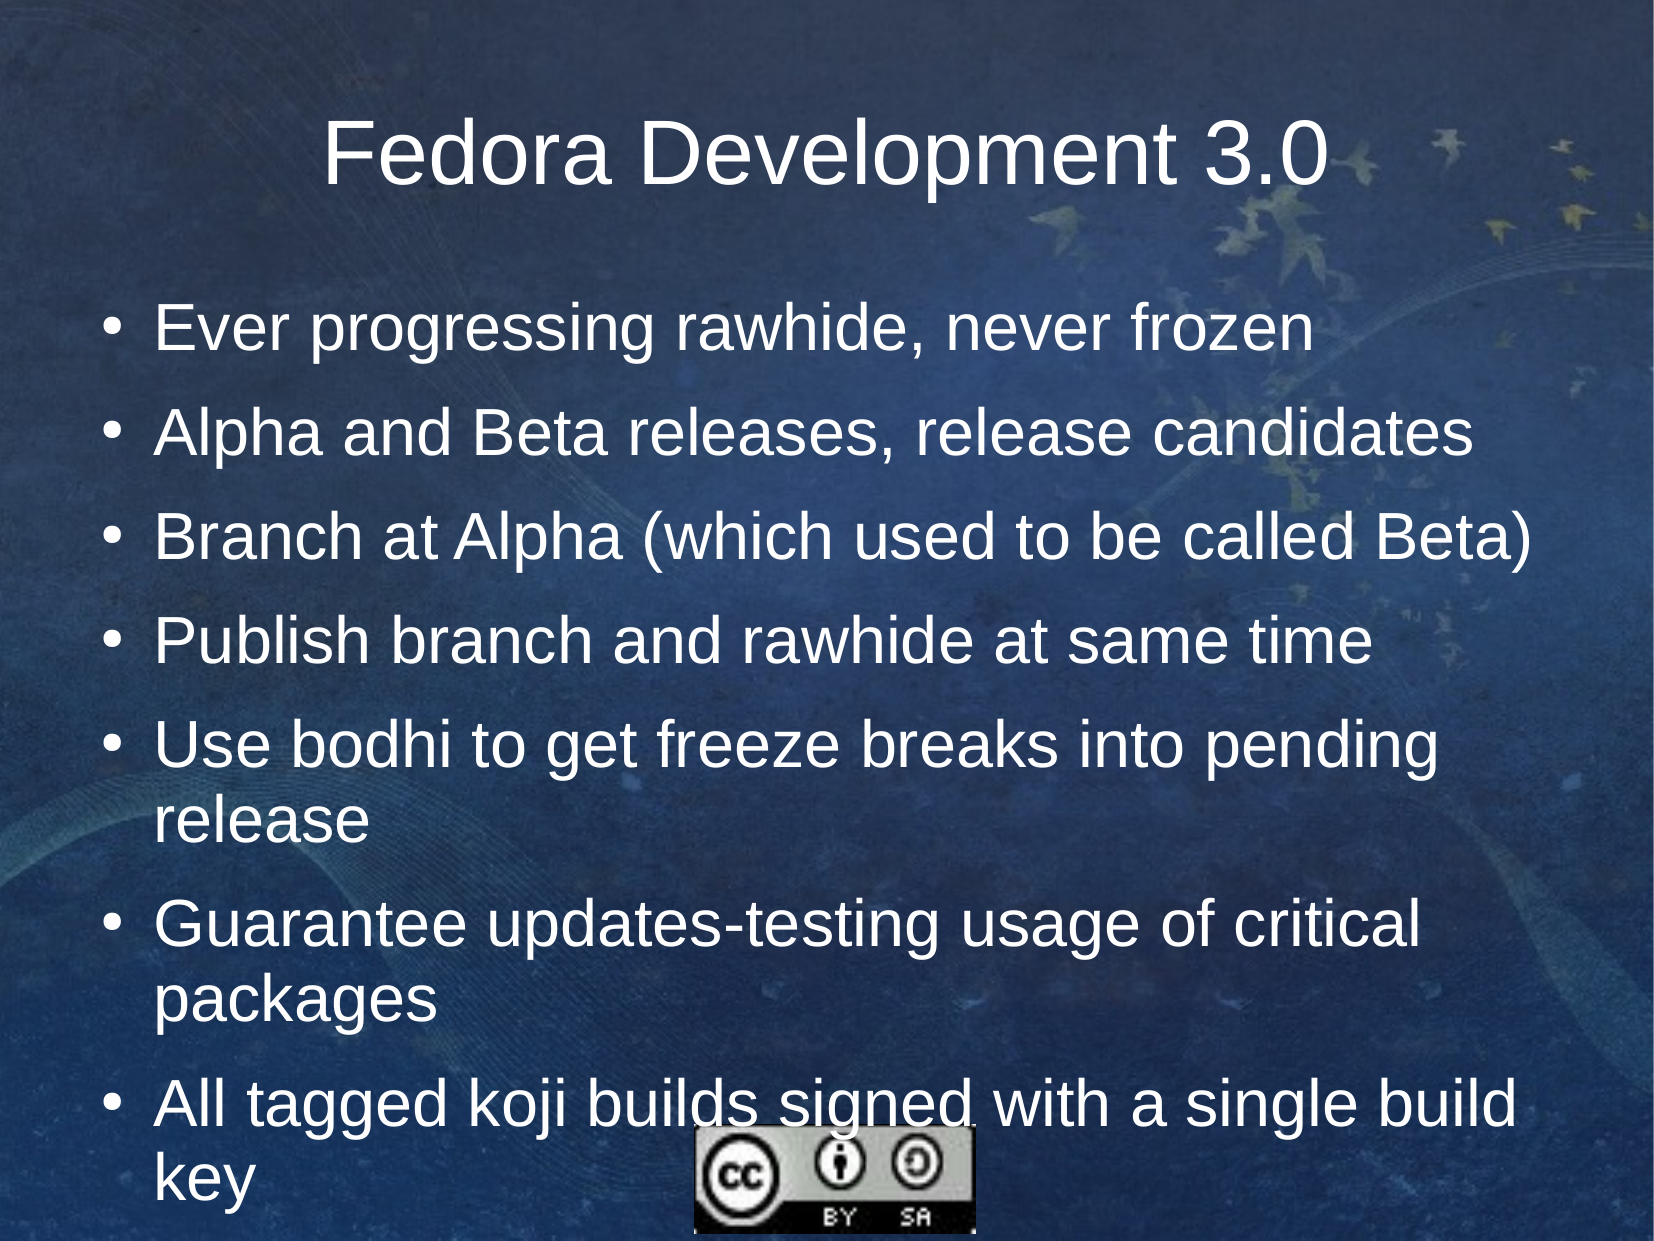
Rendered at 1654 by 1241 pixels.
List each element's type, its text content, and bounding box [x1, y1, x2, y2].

list Ever progressing rawhide, never frozen Alpha and Beta releases, release candidates Branch at Alpha (which used to be called Beta) Publish branch and rawhide at same time Use bodhi to get freeze breaks into pending release Guarantee updates-testing usage of critical packages All tagged koji builds signed with a single build key [82, 290, 1571, 1216]
title Fedora Development 3.0 [82, 56, 1571, 250]
picture [0, 0, 1654, 1241]
